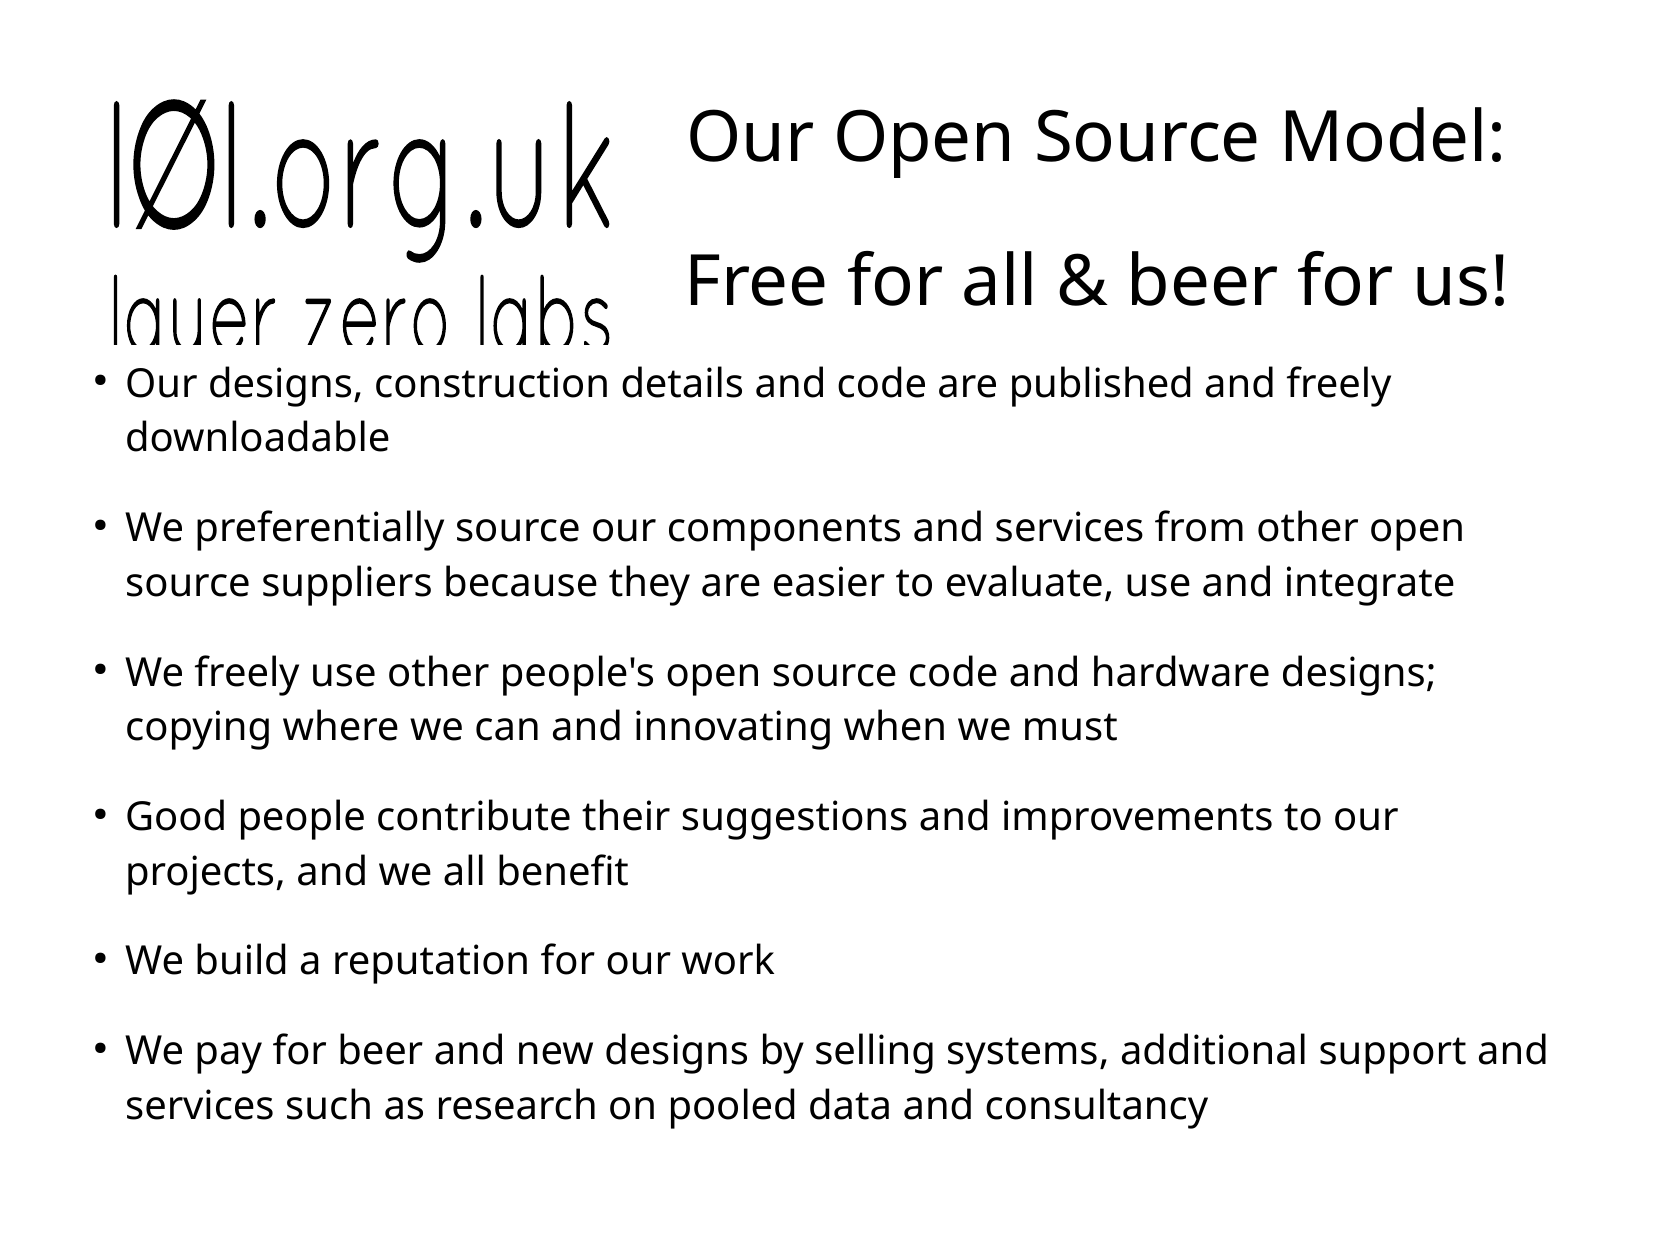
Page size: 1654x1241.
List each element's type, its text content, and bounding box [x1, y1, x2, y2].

title Our Open Source Model: Free for all & beer for us! [606, 78, 1588, 286]
list Our designs, construction details and code are published and freely downloadable We preferentially source our components and services from other open source suppliers because they are easier to evaluate, use and integrate We freely use other people's open source code and hardware designs; copying where we can and innovating when we must Good people contribute their suggestions and improvements to our projects, and we all benefit We build a reputation for our work We pay for beer and new designs by selling systems, additional support and services such as research on pooled data and consultancy [82, 354, 1571, 1146]
